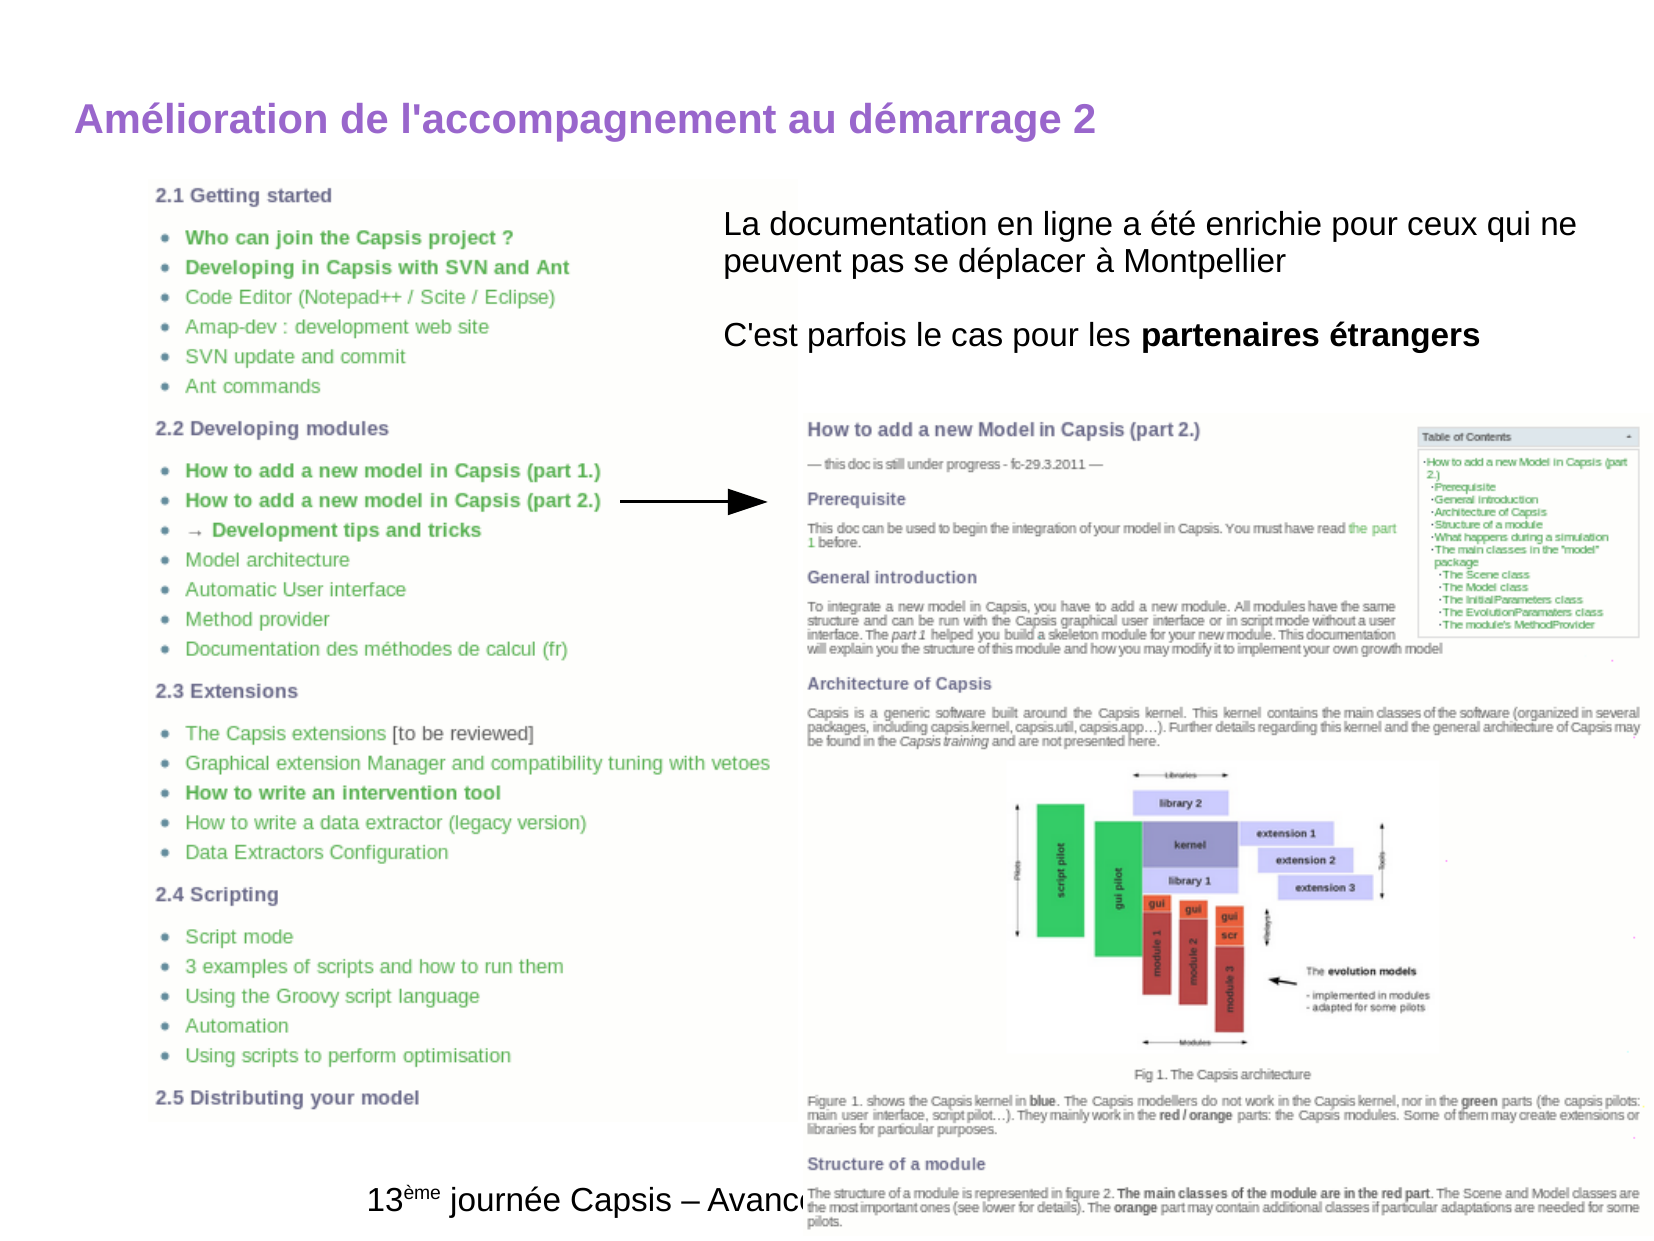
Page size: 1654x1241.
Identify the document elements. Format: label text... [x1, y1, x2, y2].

picture [803, 413, 1654, 1236]
text_box La documentation en ligne a été enrichie pour ceux qui ne peuvent pas se déplacer à Montpellier C'est parfois le cas pour les partenaires étrangers [708, 197, 1625, 380]
picture [148, 179, 798, 1123]
text_box Amélioration de l'accompagnement au démarrage 2 [59, 88, 1388, 158]
